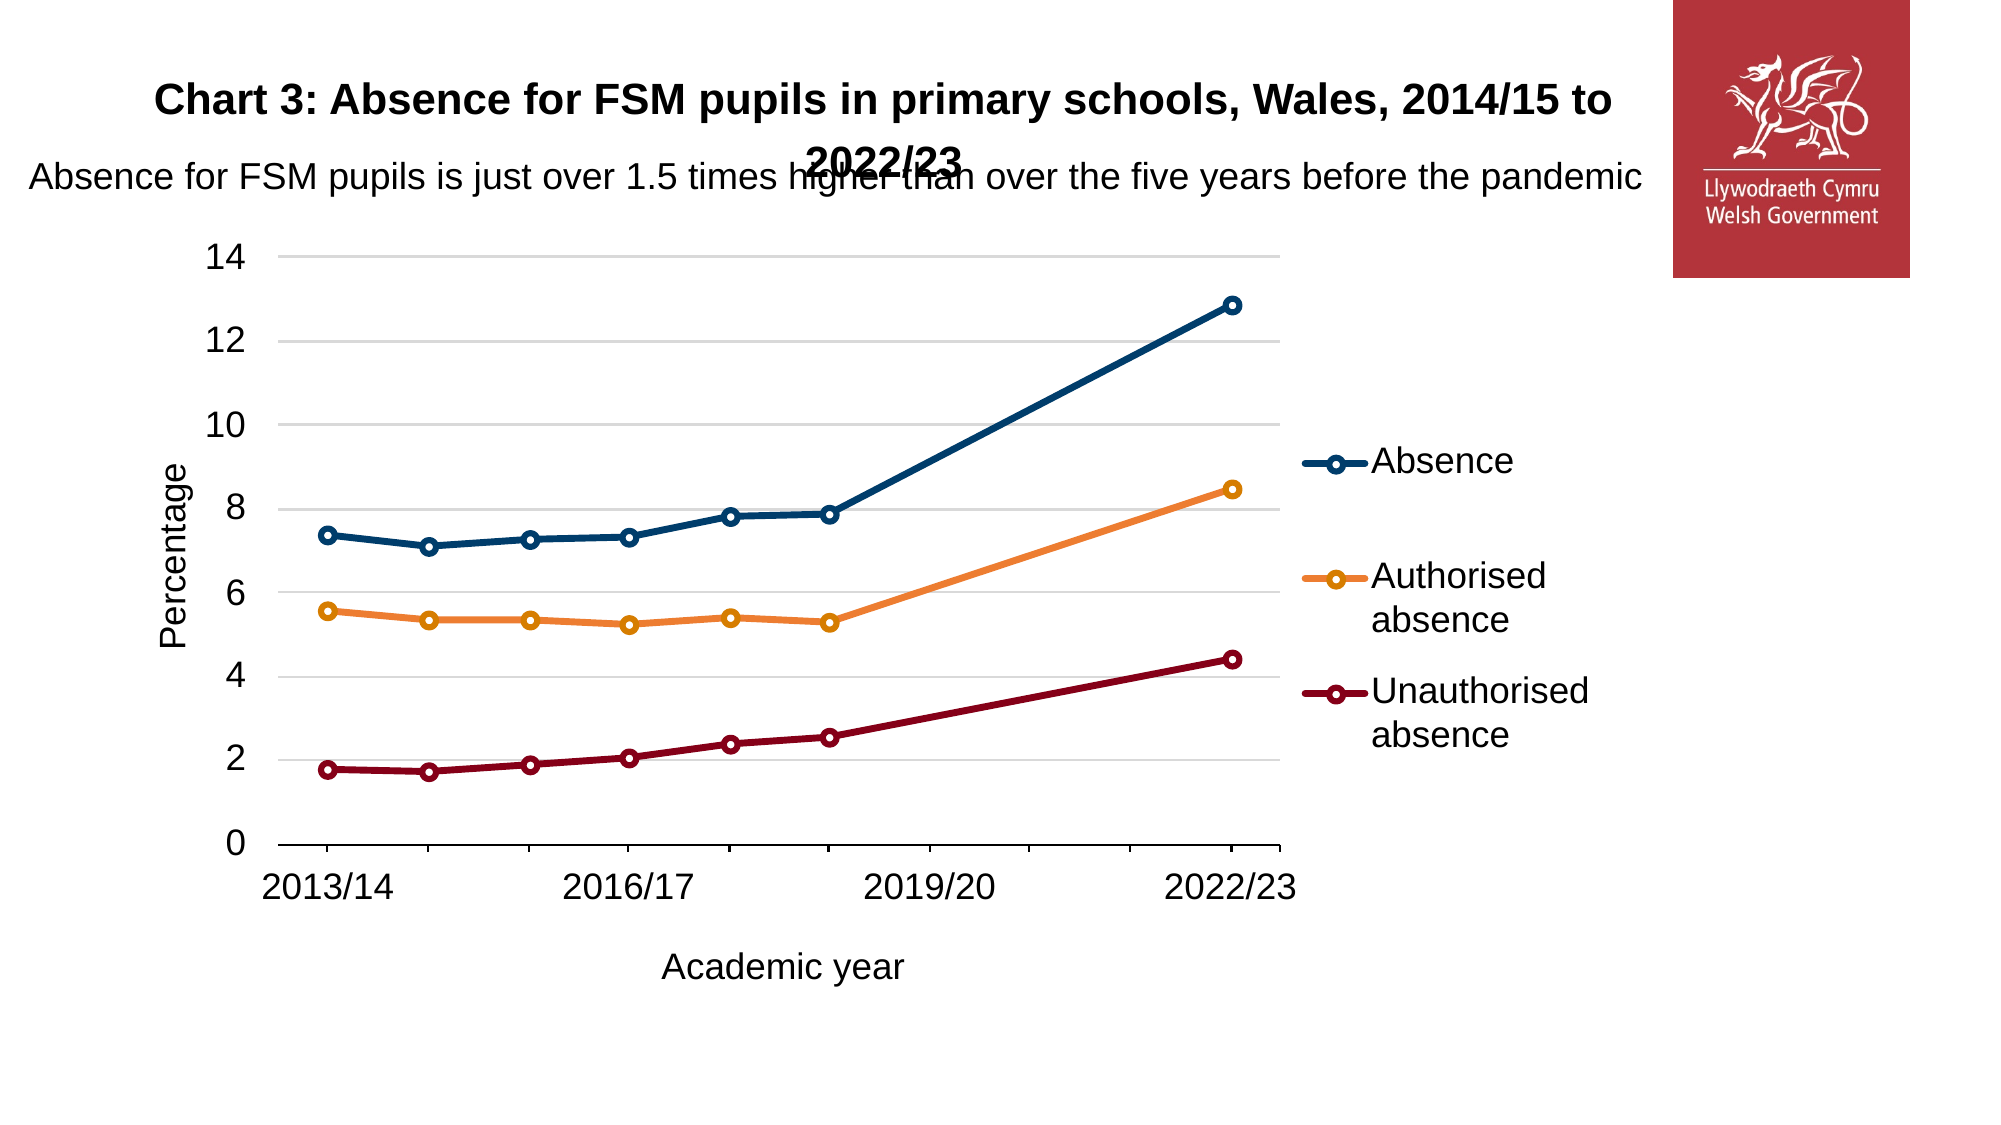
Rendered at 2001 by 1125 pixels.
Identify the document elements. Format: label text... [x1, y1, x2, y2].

text_box Absence for FSM pupils is just over 1.5 times higher than over the five years before the pandemic [13, 145, 1826, 206]
title Chart 3: Absence for FSM pupils in primary schools, Wales, 2014/15 to 2022/23 [94, 53, 1674, 161]
picture [94, 219, 1630, 1055]
